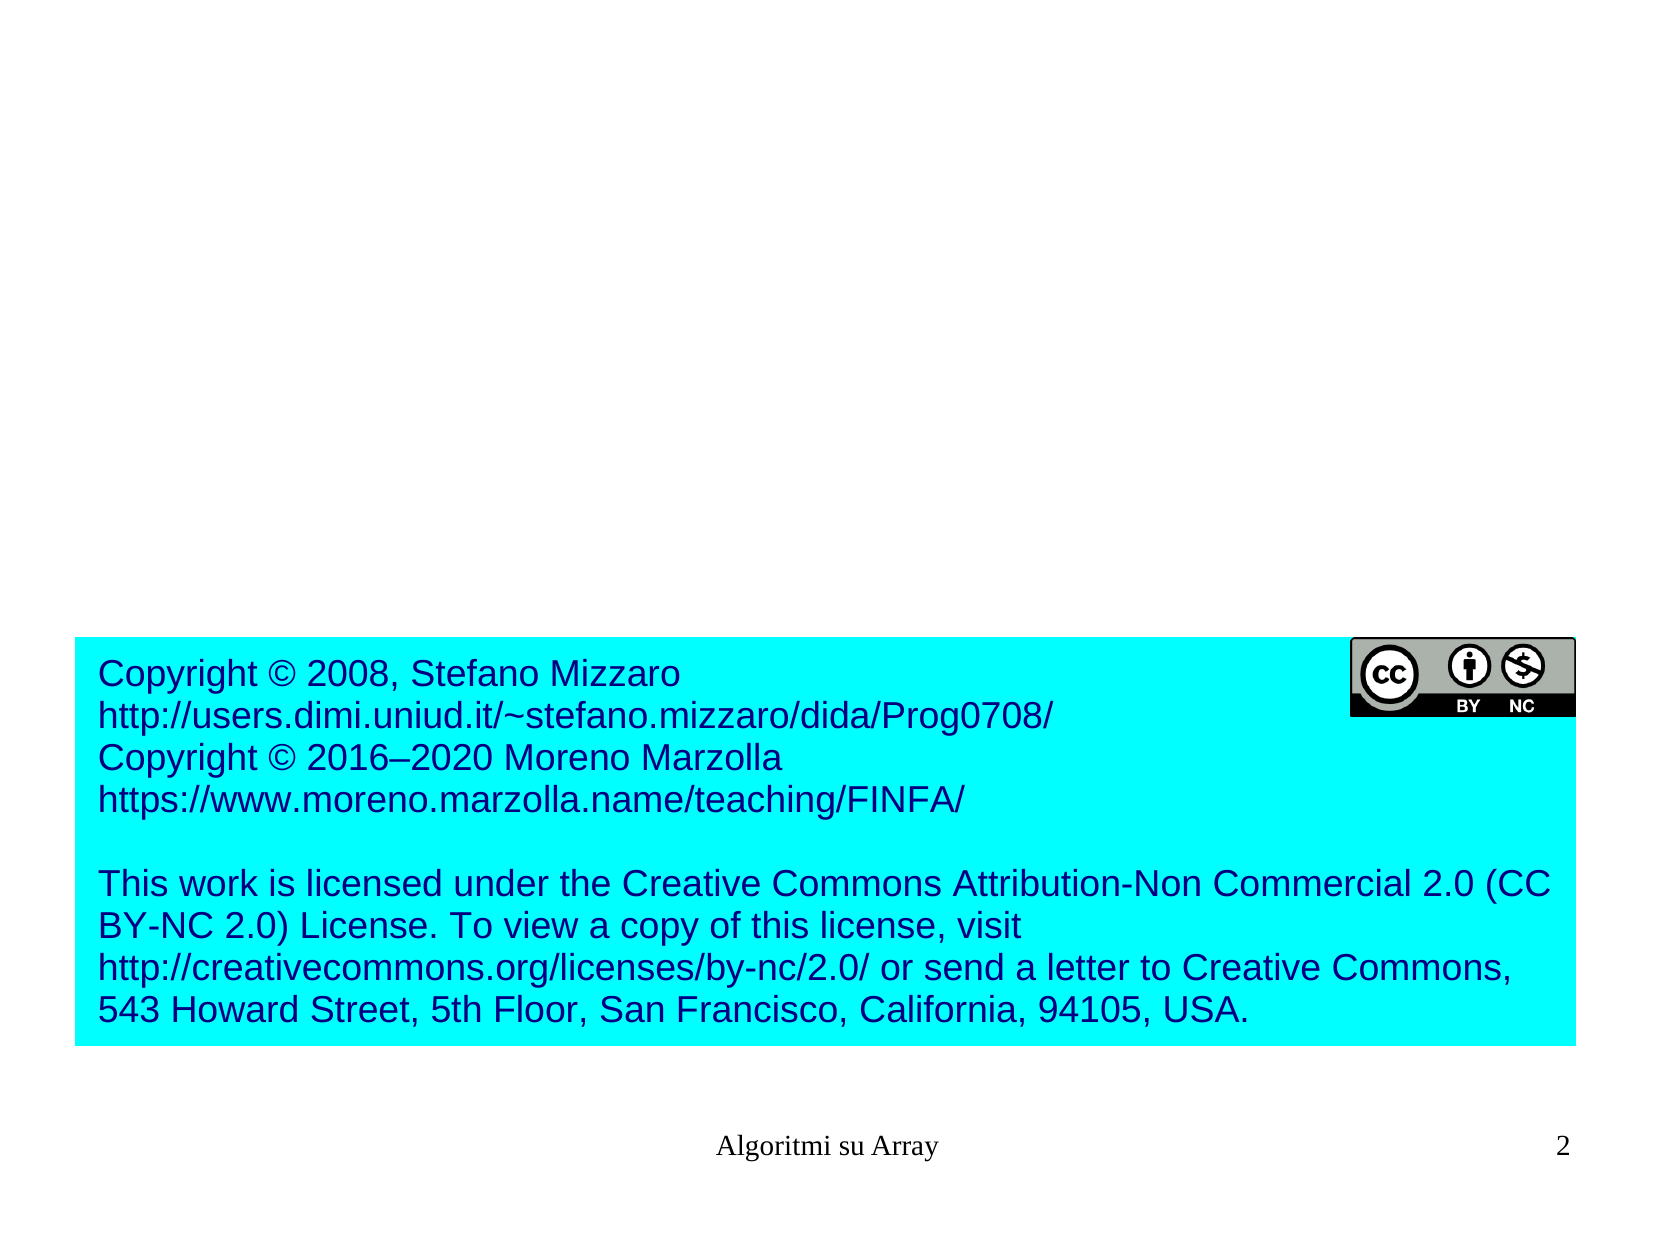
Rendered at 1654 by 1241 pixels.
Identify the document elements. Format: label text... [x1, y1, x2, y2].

text_box Copyright © 2008, Stefano Mizzaro http://users.dimi.uniud.it/~stefano.mizzaro/dida/Prog0708/ Copyright © 2016–2020 Moreno Marzolla https://www.moreno.marzolla.name/teaching/FINFA/ This work is licensed under the Creative Commons Attribution-Non Commercial 2.0 (CC BY-NC 2.0) License. To view a copy of this license, visit http://creativecommons.org/licenses/by-nc/2.0/ or send a letter to Creative Commons, 543 Howard Street, 5th Floor, San Francisco, California, 94105, USA. [75, 637, 1576, 1046]
picture [1350, 637, 1576, 717]
